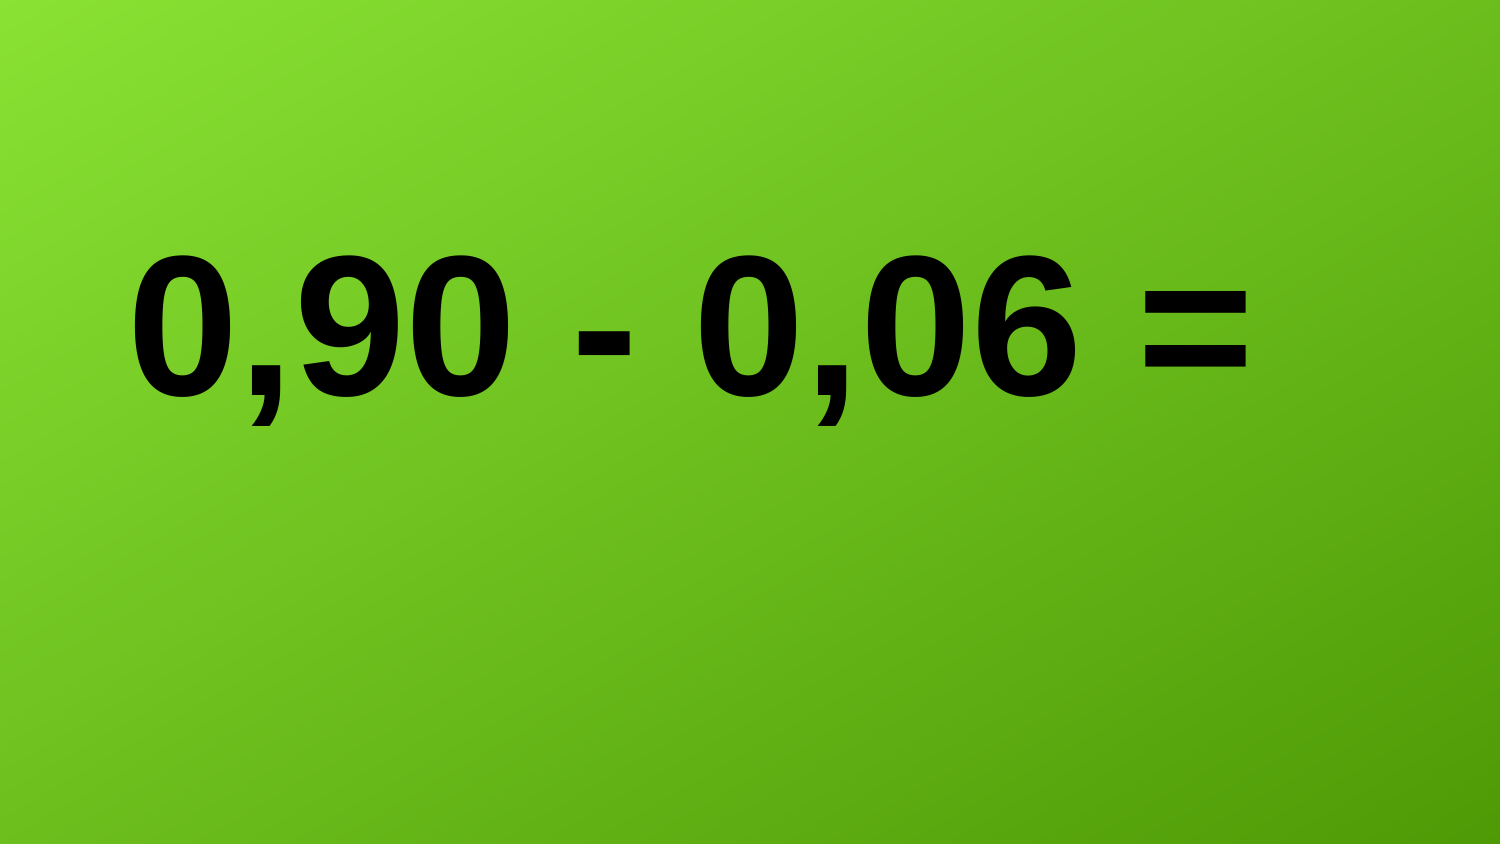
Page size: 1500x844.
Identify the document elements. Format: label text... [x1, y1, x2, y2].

title 0,90 - 0,06 = [112, 259, 1388, 450]
